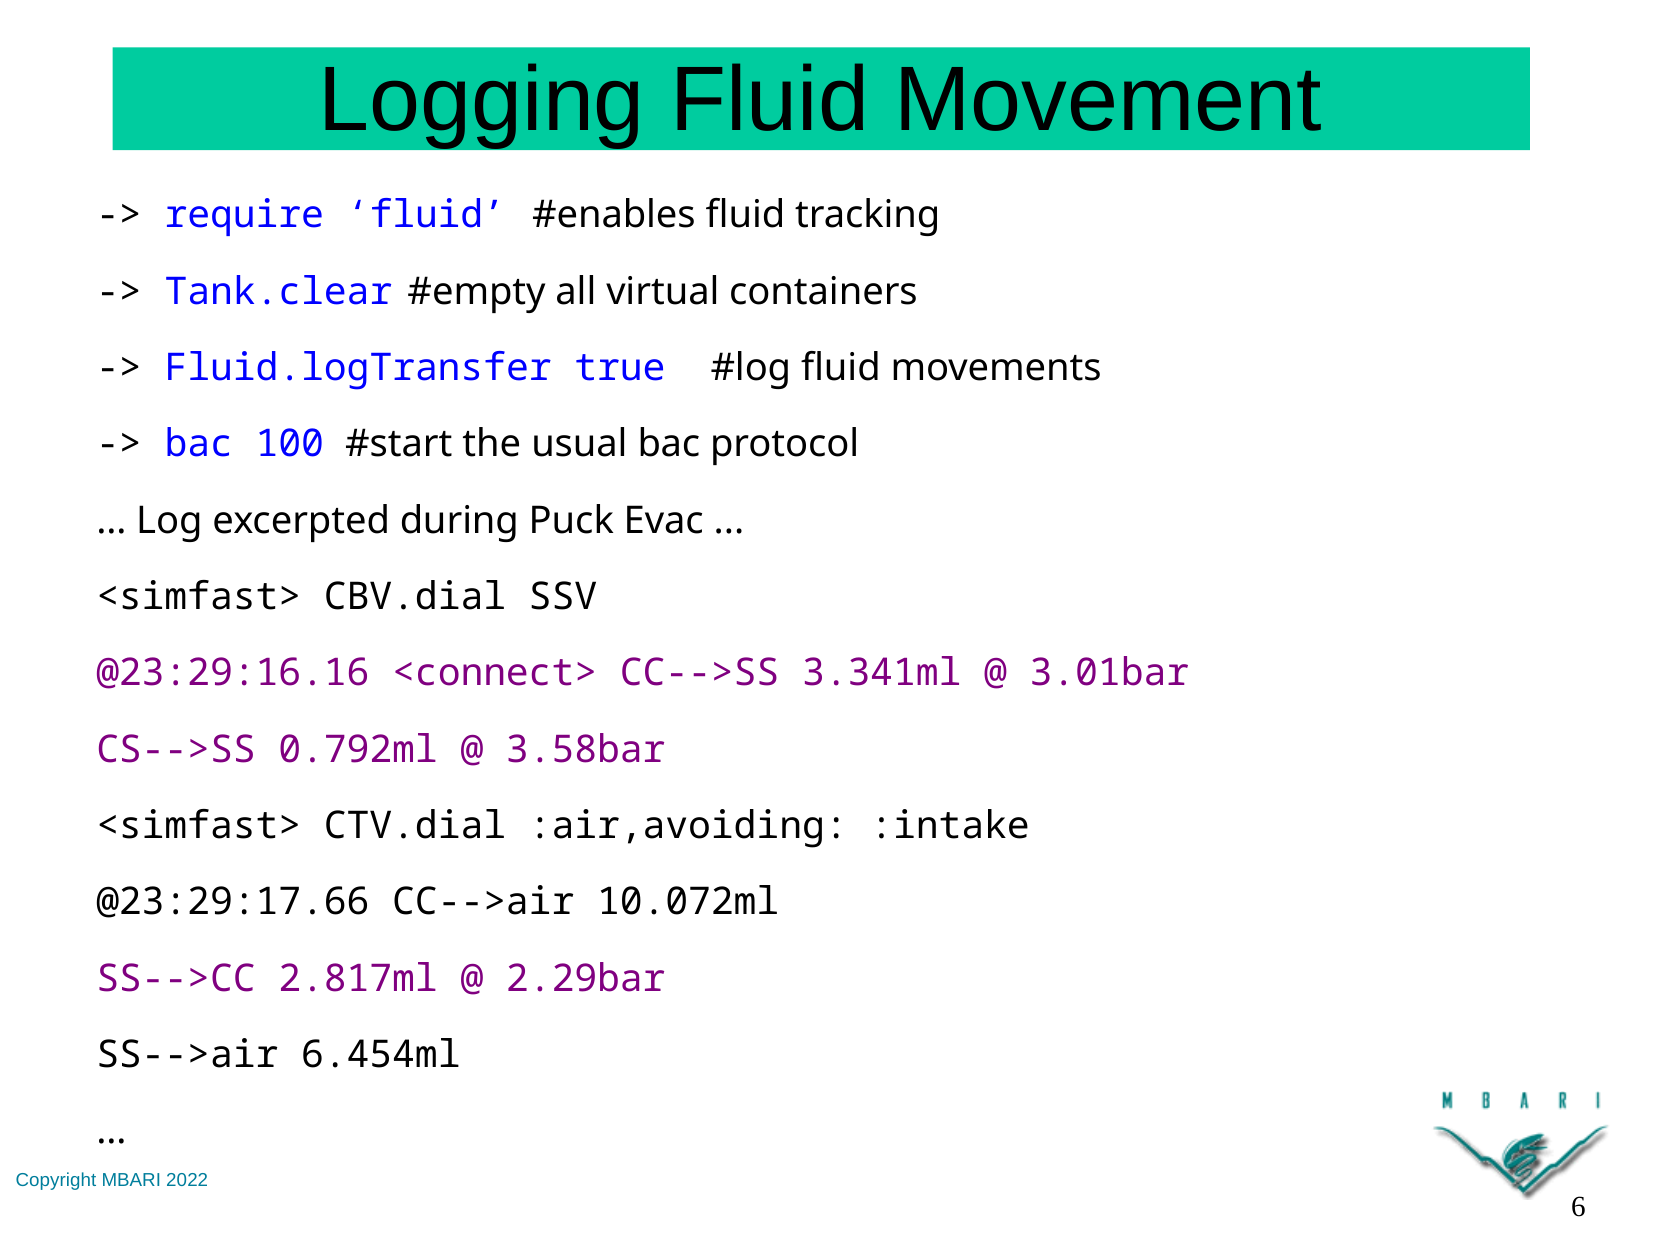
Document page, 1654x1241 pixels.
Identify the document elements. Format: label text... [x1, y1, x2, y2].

title Logging Fluid Movement [112, 47, 1530, 151]
picture [1426, 1156, 1613, 1200]
list -> require ‘fluid’ #enables fluid tracking -> Tank.clear #empty all virtual containers -> Fluid.logTransfer true #log fluid movements -> bac 100 #start the usual bac protocol … Log excerpted during Puck Evac ... <simfast> CBV.dial SSV @23:29:16.16 <connect> CC-->SS 3.341ml @ 3.01bar CS-->SS 0.792ml @ 3.58bar <simfast> CTV.dial :air,avoiding: :intake @23:29:17.66 CC-->air 10.072ml SS-->CC 2.817ml @ 2.29bar SS-->air 6.454ml … [37, 187, 1613, 1156]
